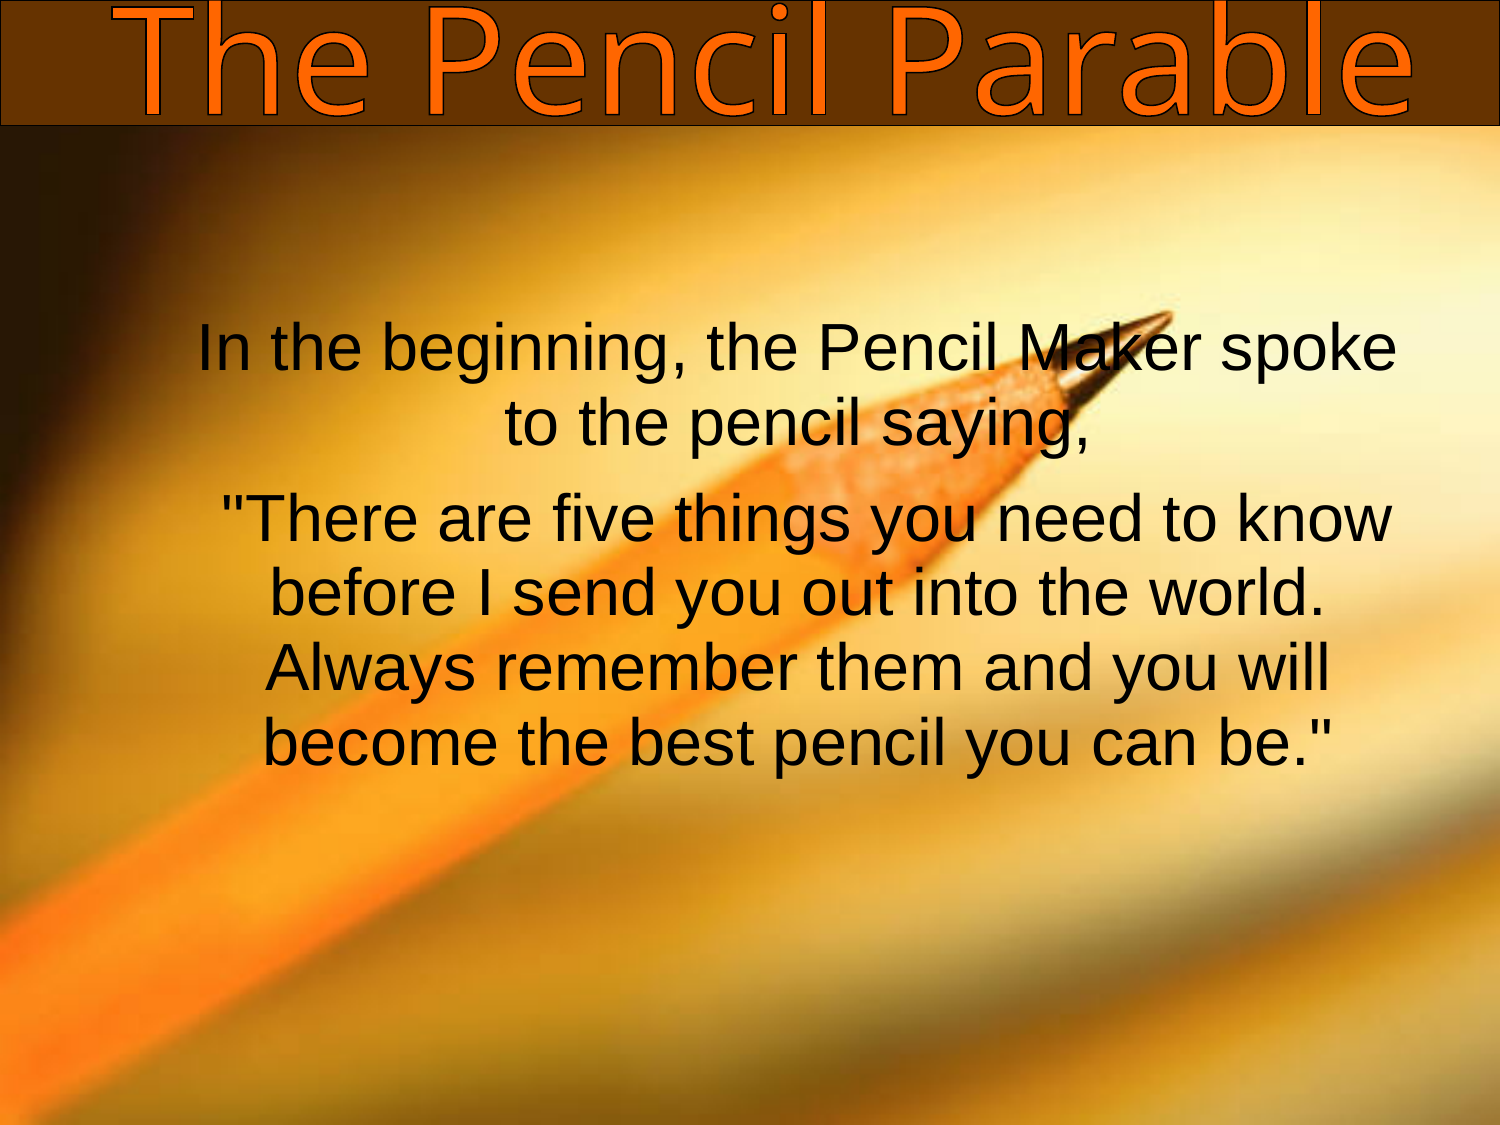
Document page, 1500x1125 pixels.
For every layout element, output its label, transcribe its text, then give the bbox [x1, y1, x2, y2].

text_box The Pencil Parable [1068, 32, 1116, 115]
text_box The Pencil Parable [515, 32, 585, 117]
text_box The Pencil Parable [977, 32, 1044, 117]
text_box The Pencil Parable [695, 32, 755, 117]
text_box The Pencil Parable [1122, 32, 1189, 117]
text_box The Pencil Parable [812, 0, 826, 115]
text_box The Pencil Parable [429, 6, 500, 115]
text_box The Pencil Parable [1341, 32, 1412, 117]
text_box The Pencil Parable [605, 32, 675, 115]
picture [0, 126, 1500, 1125]
text_box The Pencil Parable [208, 0, 278, 115]
text_box [0, 0, 1500, 126]
text_box [1227, 44, 1271, 105]
text_box In the beginning, the Pencil Maker spoke to the pencil saying, "There are five things you need to know before I send you out into the world. Always remember them and you will become the best pencil you can be." [147, 302, 1450, 883]
text_box The Pencil Parable [297, 32, 368, 117]
text_box The Pencil Parable [112, 6, 194, 115]
text_box The Pencil Parable [1213, 0, 1286, 117]
text_box The Pencil Parable [892, 6, 963, 115]
text_box The Pencil Parable [1307, 0, 1321, 115]
text_box The Pencil Parable [772, 33, 787, 115]
